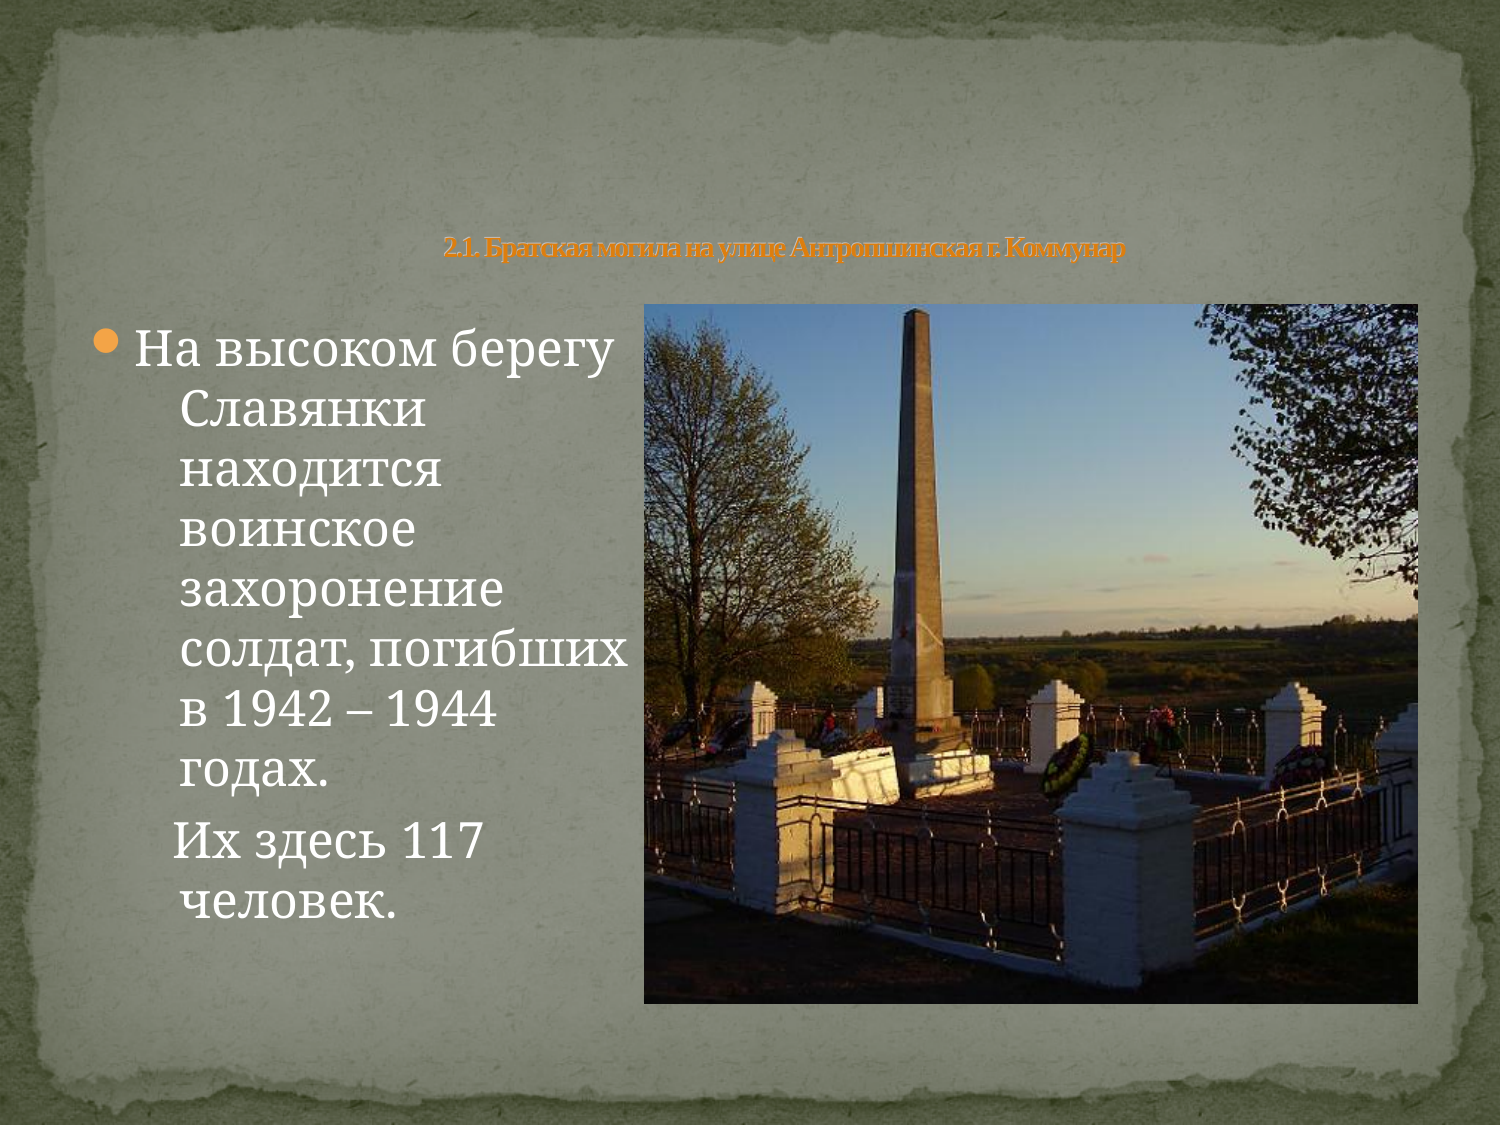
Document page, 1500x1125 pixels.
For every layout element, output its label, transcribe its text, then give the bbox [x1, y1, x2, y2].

list На высоком берегу Славянки находится воинское захоронение солдат, погибших в 1942 – 1944 годах. Их здесь 117 человек. [75, 308, 645, 1059]
title 2.1. Братская могила на улице Антропшинская г. Коммунар [70, 70, 1421, 271]
picture [644, 304, 1418, 1004]
